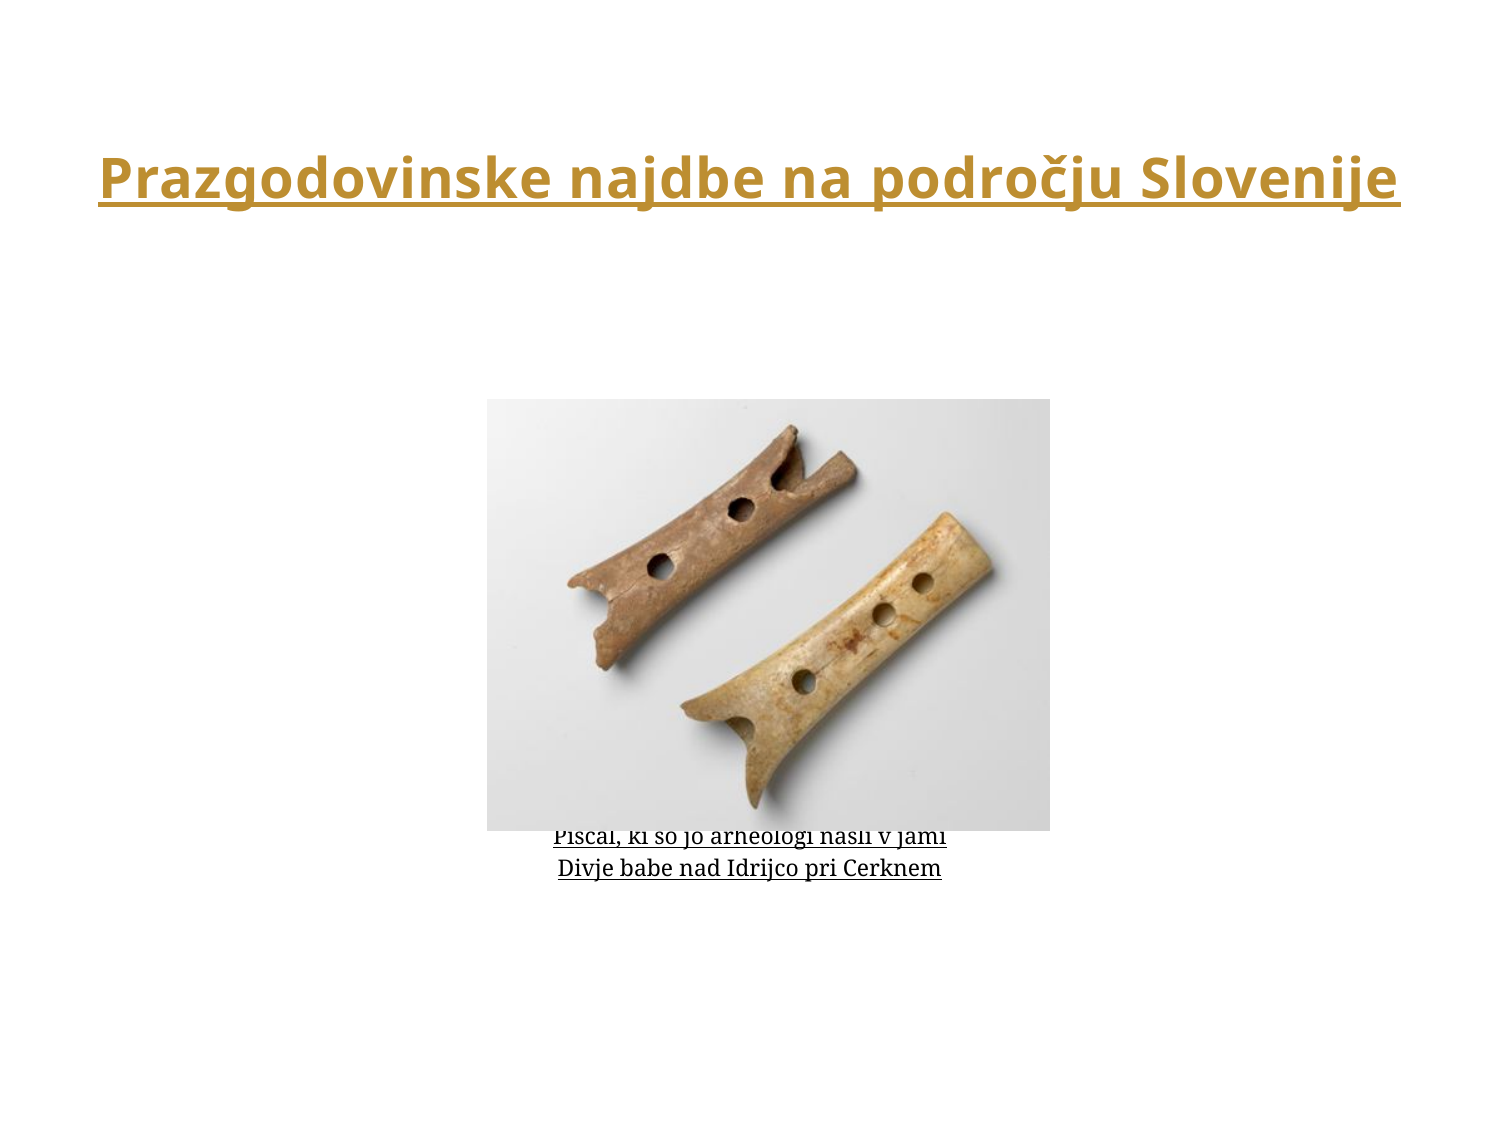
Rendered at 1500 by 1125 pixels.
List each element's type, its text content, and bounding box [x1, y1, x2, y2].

list Piščal, ki so jo arheologi našli v jami Divje babe nad Idrijco pri Cerknem [75, 262, 1425, 1005]
picture [487, 399, 1050, 831]
title Prazgodovinske najdbe na področju Slovenije [75, 112, 1425, 262]
